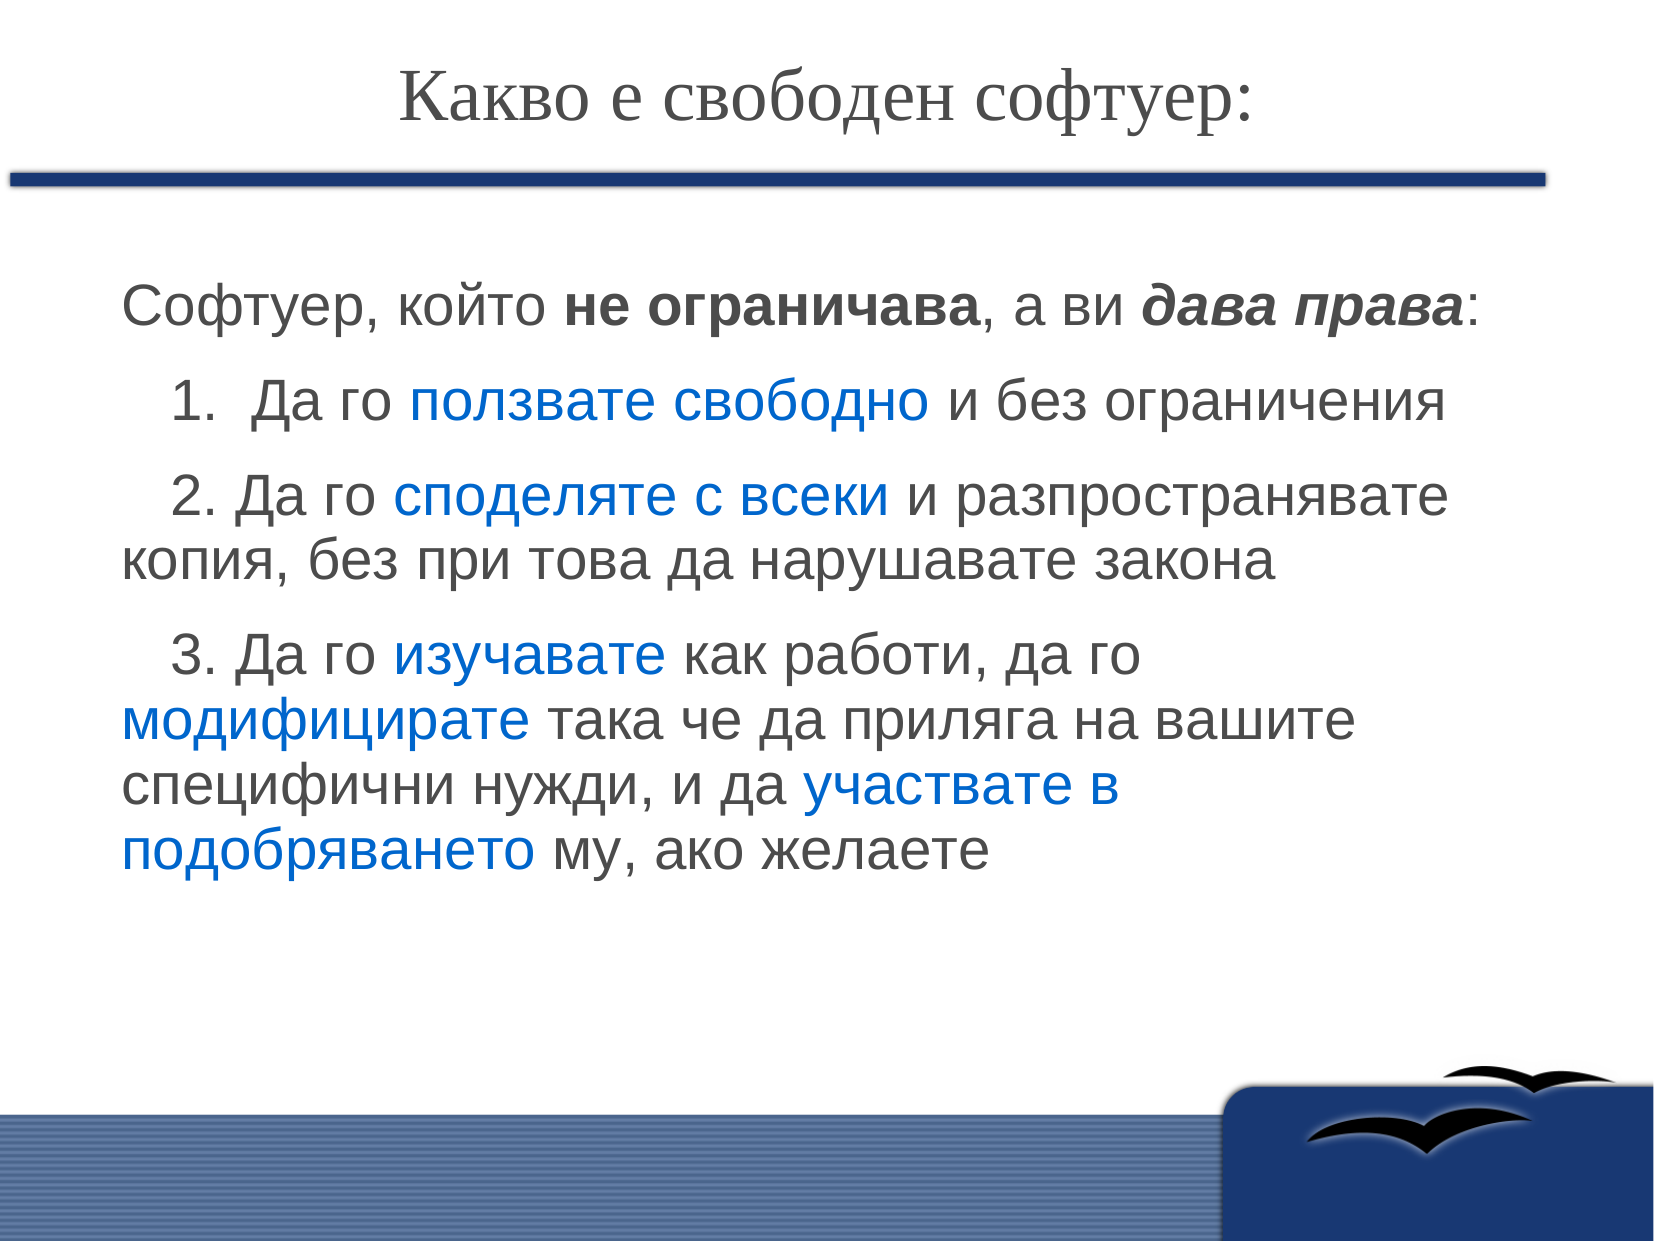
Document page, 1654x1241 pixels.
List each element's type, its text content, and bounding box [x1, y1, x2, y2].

title Какво е свободен софтуер: [121, 27, 1534, 164]
list Софтуер, който не ограничава, а ви дава права: 1. Да го ползвате свободно и без ограничения 2. Да го споделяте с всеки и разпространявате копия, без при това да нарушавате закона 3. Да го изучавате как работи, да го модифицирате така че да приляга на вашите специфични нужди, и да участвате в подобряването му, ако желаете [121, 273, 1534, 987]
picture [0, 0, 1654, 1241]
